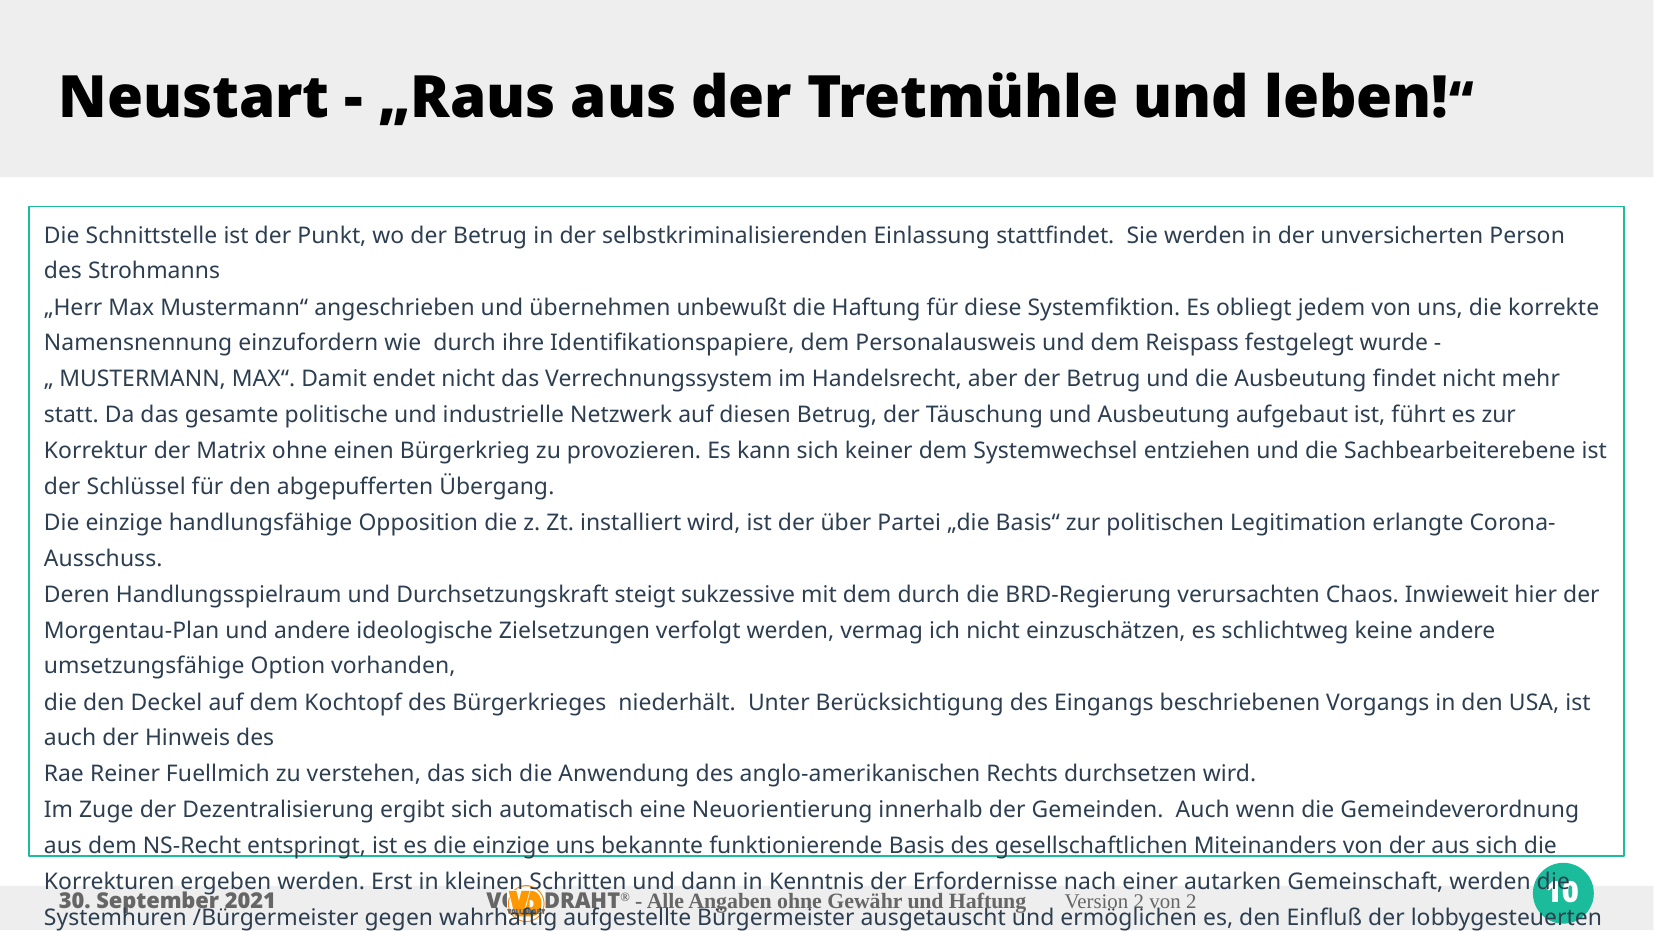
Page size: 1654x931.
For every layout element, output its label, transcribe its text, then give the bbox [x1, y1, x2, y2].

title Neustart - „Raus aus der Tretmühle und leben!“ [58, 29, 1595, 148]
text_box Die Schnittstelle ist der Punkt, wo der Betrug in der selbstkriminalisierenden Einlassung stattfindet. Sie werden in der unversicherten Person des Strohmanns „Herr Max Mustermann“ angeschrieben und übernehmen unbewußt die Haftung für diese Systemfiktion. Es obliegt jedem von uns, die korrekte Namensnennung einzufordern wie durch ihre Identifikationspapiere, dem Personalausweis und dem Reispass festgelegt wurde - „ MUSTERMANN, MAX“. Damit endet nicht das Verrechnungssystem im Handelsrecht, aber der Betrug und die Ausbeutung findet nicht mehr statt. Da das gesamte politische und industrielle Netzwerk auf diesen Betrug, der Täuschung und Ausbeutung aufgebaut ist, führt es zur Korrektur der Matrix ohne einen Bürgerkrieg zu provozieren. Es kann sich keiner dem Systemwechsel entziehen und die Sachbearbeiterebene ist der Schlüssel für den abgepufferten Übergang. Die einzige handlungsfähige Opposition die z. Zt. installiert wird, ist der über Partei „die Basis“ zur politischen Legitimation erlangte Corona-Ausschuss. Deren Handlungsspielraum und Durchsetzungskraft steigt sukzessive mit dem durch die BRD-Regierung verursachten Chaos. Inwieweit hier der Morgentau-Plan und andere ideologische Zielsetzungen verfolgt werden, vermag ich nicht einzuschätzen, es schlichtweg keine andere umsetzungsfähige Option vorhanden, die den Deckel auf dem Kochtopf des Bürgerkrieges niederhält. Unter Berücksichtigung des Eingangs beschriebenen Vorgangs in den USA, ist auch der Hinweis des Rae Reiner Fuellmich zu verstehen, das sich die Anwendung des anglo-amerikanischen Rechts durchsetzen wird. Im Zuge der Dezentralisierung ergibt sich automatisch eine Neuorientierung innerhalb der Gemeinden. Auch wenn die Gemeindeverordnung aus dem NS-Recht entspringt, ist es die einzige uns bekannte funktionierende Basis des gesellschaftlichen Miteinanders von der aus sich die Korrekturen ergeben werden. Erst in kleinen Schritten und dann in Kenntnis der Erfordernisse nach einer autarken Gemeinschaft, werden die Systemhuren /Bürgermeister gegen wahrhaftig aufgestellte Bürgermeister ausgetauscht und ermöglichen es, den Einfluß der lobbygesteuerten BRD-Institutionen zu begrenzen. In der Subsidiarität der Gemeinde, hat der Bürgermeister in seinem Wirkungskreis, die Pflicht, die Ordnung der Legislative, Judikative und Exekutive zu gewährleisten. [29, 206, 1624, 857]
picture [507, 885, 545, 922]
